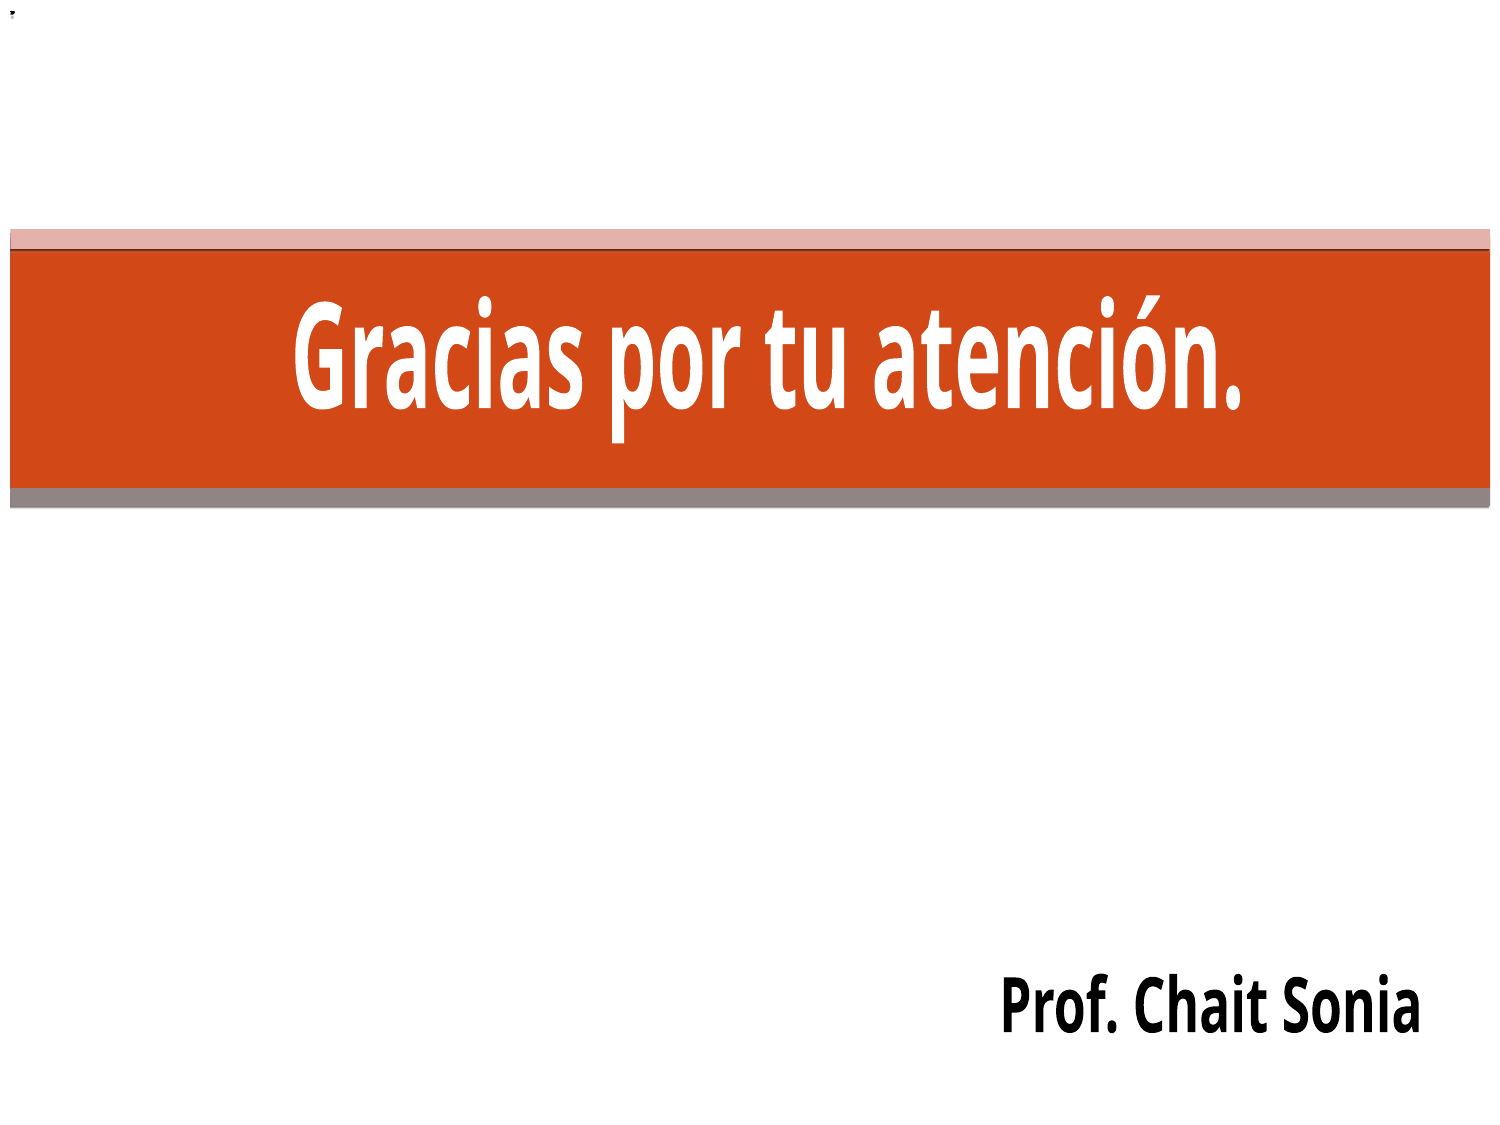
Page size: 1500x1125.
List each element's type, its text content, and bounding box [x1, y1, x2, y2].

text_box Prof. Chait Sonia [1284, 976, 1309, 1033]
text_box Gracias por tu atención. [660, 326, 703, 410]
text_box Gracias por tu atención. [803, 327, 845, 410]
text_box Gracias por tu atención. [921, 310, 952, 410]
text_box Gracias por tu atención. [1007, 326, 1049, 409]
text_box Gracias por tu atención. [478, 327, 491, 409]
text_box Gracias por tu atención. [1057, 326, 1093, 410]
text_box Prof. Chait Sonia [1247, 981, 1267, 1033]
text_box Prof. Chait Sonia [1086, 973, 1108, 1033]
text_box Gracias por tu atención. [957, 326, 999, 410]
text_box Gracias por tu atención. [295, 301, 343, 410]
text_box Gracias por tu atención. [1137, 295, 1160, 319]
text_box Prof. Chait Sonia [1135, 976, 1164, 1033]
text_box Gracias por tu atención. [500, 326, 540, 410]
text_box Prof. Chait Sonia [1393, 989, 1419, 1033]
text_box Prof. Chait Sonia [1056, 989, 1084, 1033]
text_box Gracias por tu atención. [612, 326, 653, 444]
text_box Gracias por tu atención. [874, 326, 914, 410]
text_box Gracias por tu atención. [354, 326, 384, 409]
text_box Gracias por tu atención. [1101, 327, 1114, 409]
text_box Gracias por tu atención. [712, 326, 741, 409]
text_box Gracias por tu atención. [765, 310, 796, 410]
text_box Gracias por tu atención. [1123, 326, 1166, 410]
text_box Prof. Chait Sonia [1345, 989, 1372, 1033]
text_box Gracias por tu atención. [548, 326, 583, 410]
text_box Gracias por tu atención. [435, 326, 471, 410]
text_box Prof. Chait Sonia [1312, 989, 1340, 1033]
text_box Gracias por tu atención. [1175, 326, 1216, 409]
text_box Prof. Chait Sonia [1169, 973, 1196, 1033]
text_box Prof. Chait Sonia [1003, 977, 1030, 1033]
text_box Prof. Chait Sonia [1035, 989, 1054, 1033]
text_box Prof. Chait Sonia [1201, 989, 1227, 1033]
text_box Gracias por tu atención. [386, 326, 426, 410]
text_box Prof. Chait Sonia [1234, 990, 1242, 1033]
text_box Prof. Chait Sonia [1379, 990, 1388, 1033]
